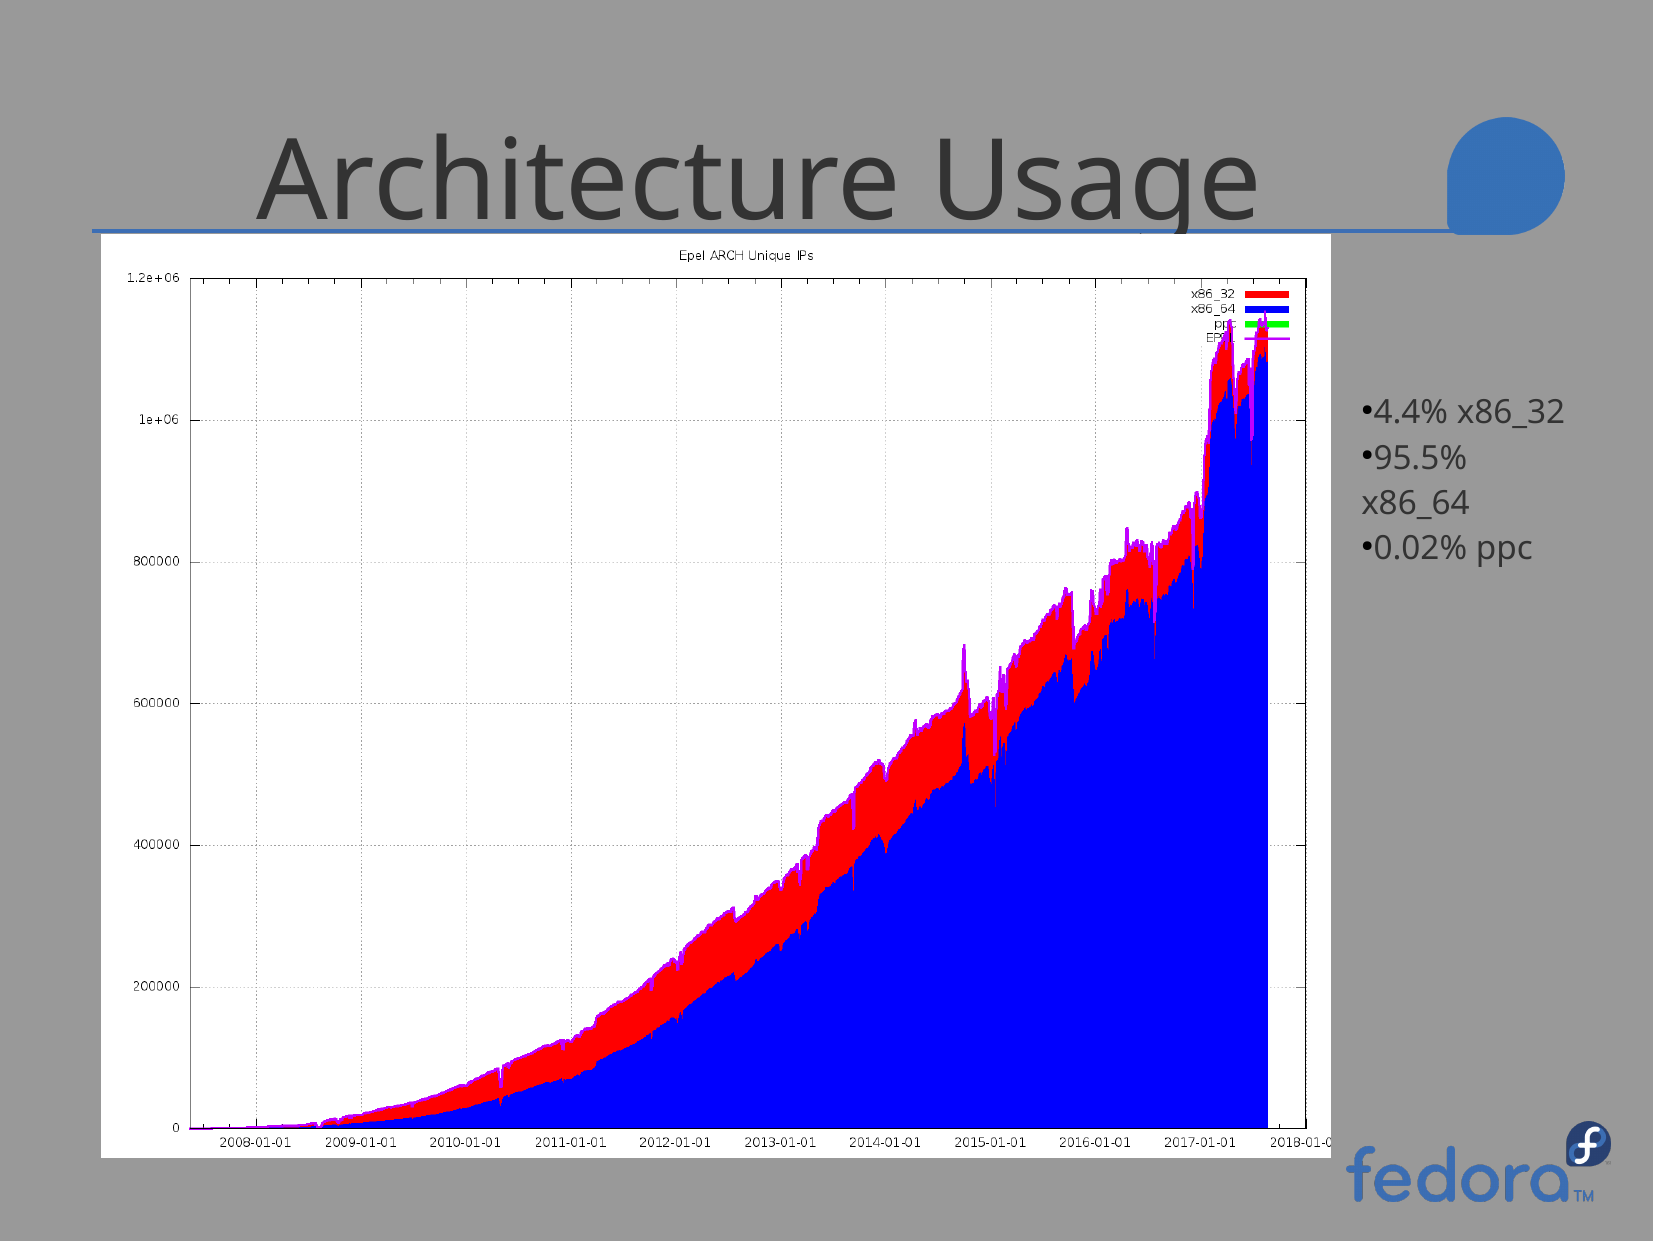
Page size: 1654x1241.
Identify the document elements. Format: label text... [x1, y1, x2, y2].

picture [1346, 1121, 1611, 1202]
picture [101, 234, 1331, 1158]
picture [1447, 117, 1565, 235]
title Architecture Usage [94, 100, 1425, 251]
text_box 4.4% x86_32 95.5% x86_64 0.02% ppc [1346, 381, 1596, 653]
